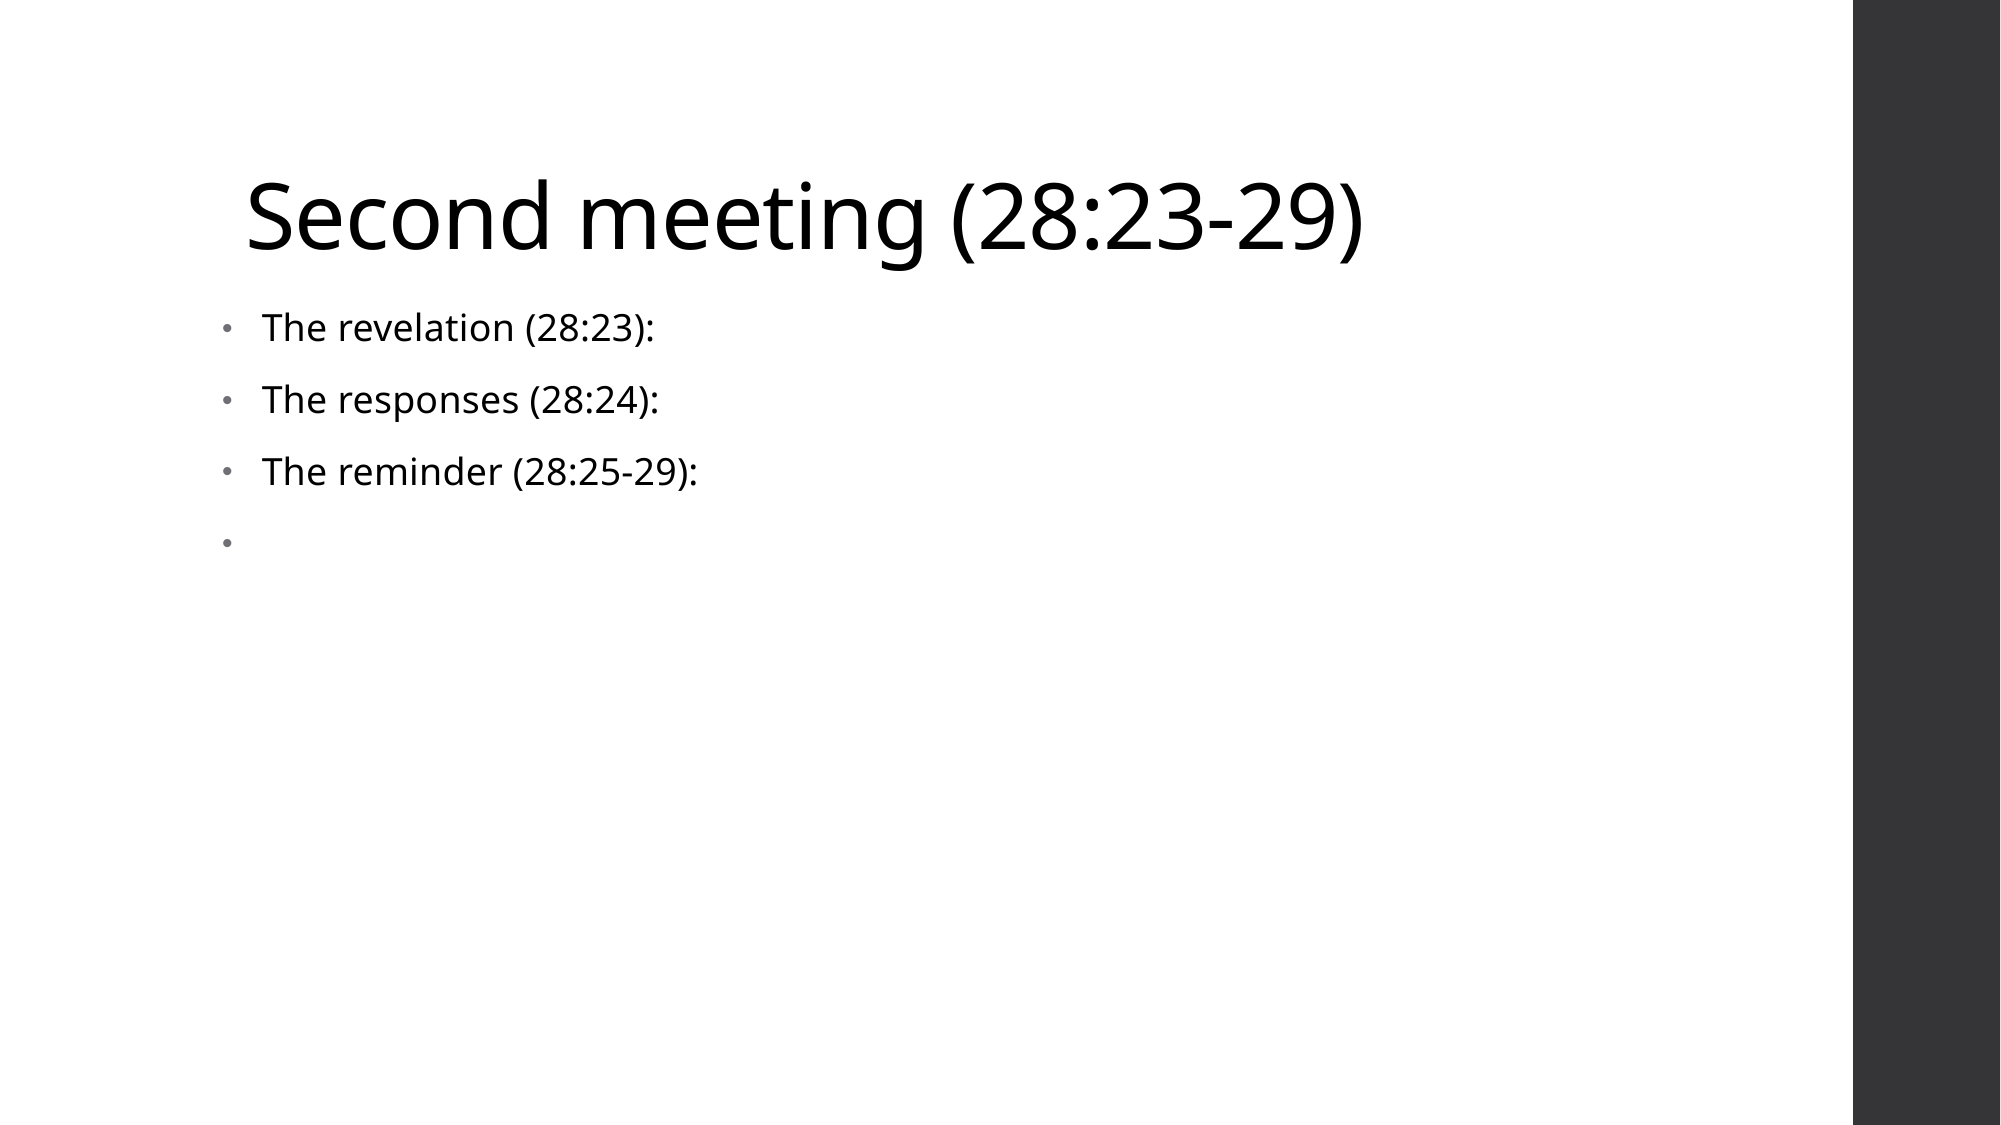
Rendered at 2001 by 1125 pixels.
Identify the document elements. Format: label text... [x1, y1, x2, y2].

list The revelation (28:23): The responses (28:24): The reminder (28:25-29): [206, 299, 1617, 1014]
title Second meeting (28:23-29) [206, 60, 1797, 278]
